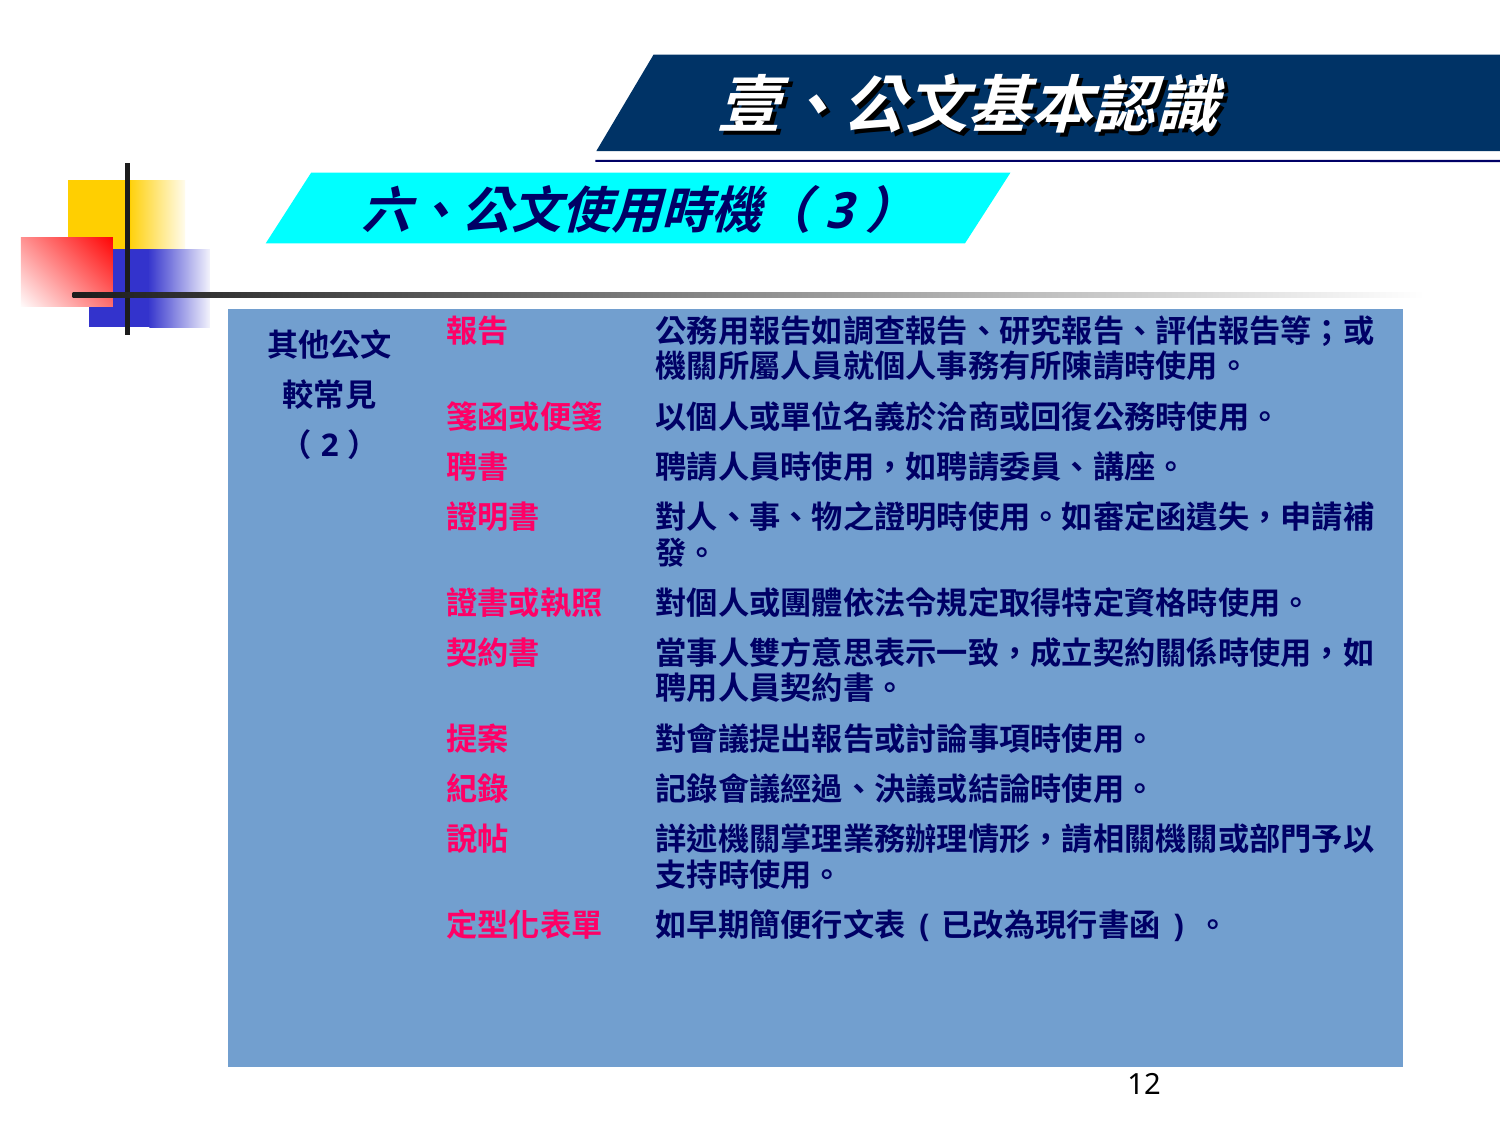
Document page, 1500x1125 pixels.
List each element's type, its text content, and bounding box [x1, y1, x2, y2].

table_cell 聘書 [432, 445, 641, 495]
table_cell 證書或執照 [432, 581, 641, 631]
table_cell 定型化表單 [432, 903, 641, 1067]
table_cell 記錄會議經過、決議或結論時使用。 [641, 767, 1403, 817]
table_cell 當事人雙方意思表示一致，成立契約關係時使用，如聘用人員契約書。 [641, 631, 1403, 716]
table_cell 箋函或便箋 [432, 394, 641, 445]
table_header 其他公文 較常見（2） [228, 309, 432, 1067]
table_cell 對會議提出報告或討論事項時使用。 [641, 716, 1403, 767]
table_cell 紀錄 [432, 767, 641, 817]
text_box 壹、公文基本認識 [596, 54, 1500, 152]
table_cell 如早期簡便行文表(已改為現行書函)。 [641, 903, 1403, 1067]
table_cell 以個人或單位名義於洽商或回復公務時使用。 [641, 394, 1403, 445]
table_header 報告 [432, 309, 641, 394]
table_cell 聘請人員時使用，如聘請委員、講座。 [641, 445, 1403, 495]
table_cell 詳述機關掌理業務辦理情形，請相關機關或部門予以 支持時使用。 [641, 817, 1403, 903]
table_cell 提案 [432, 716, 641, 767]
table_cell 說帖 [432, 817, 641, 903]
text_box 六、公文使用時機（3） [265, 172, 1011, 244]
text_box [1112, 1037, 1426, 1113]
table_header 公務用報告如調查報告、研究報告、評估報告等；或機關所屬人員就個人事務有所陳請時使用。 [641, 309, 1403, 394]
table_cell 對個人或團體依法令規定取得特定資格時使用。 [641, 581, 1403, 631]
table_cell 證明書 [432, 495, 641, 581]
table_cell 對人、事、物之證明時使用。如審定函遺失，申請補發。 [641, 495, 1403, 581]
table_cell 契約書 [432, 631, 641, 716]
